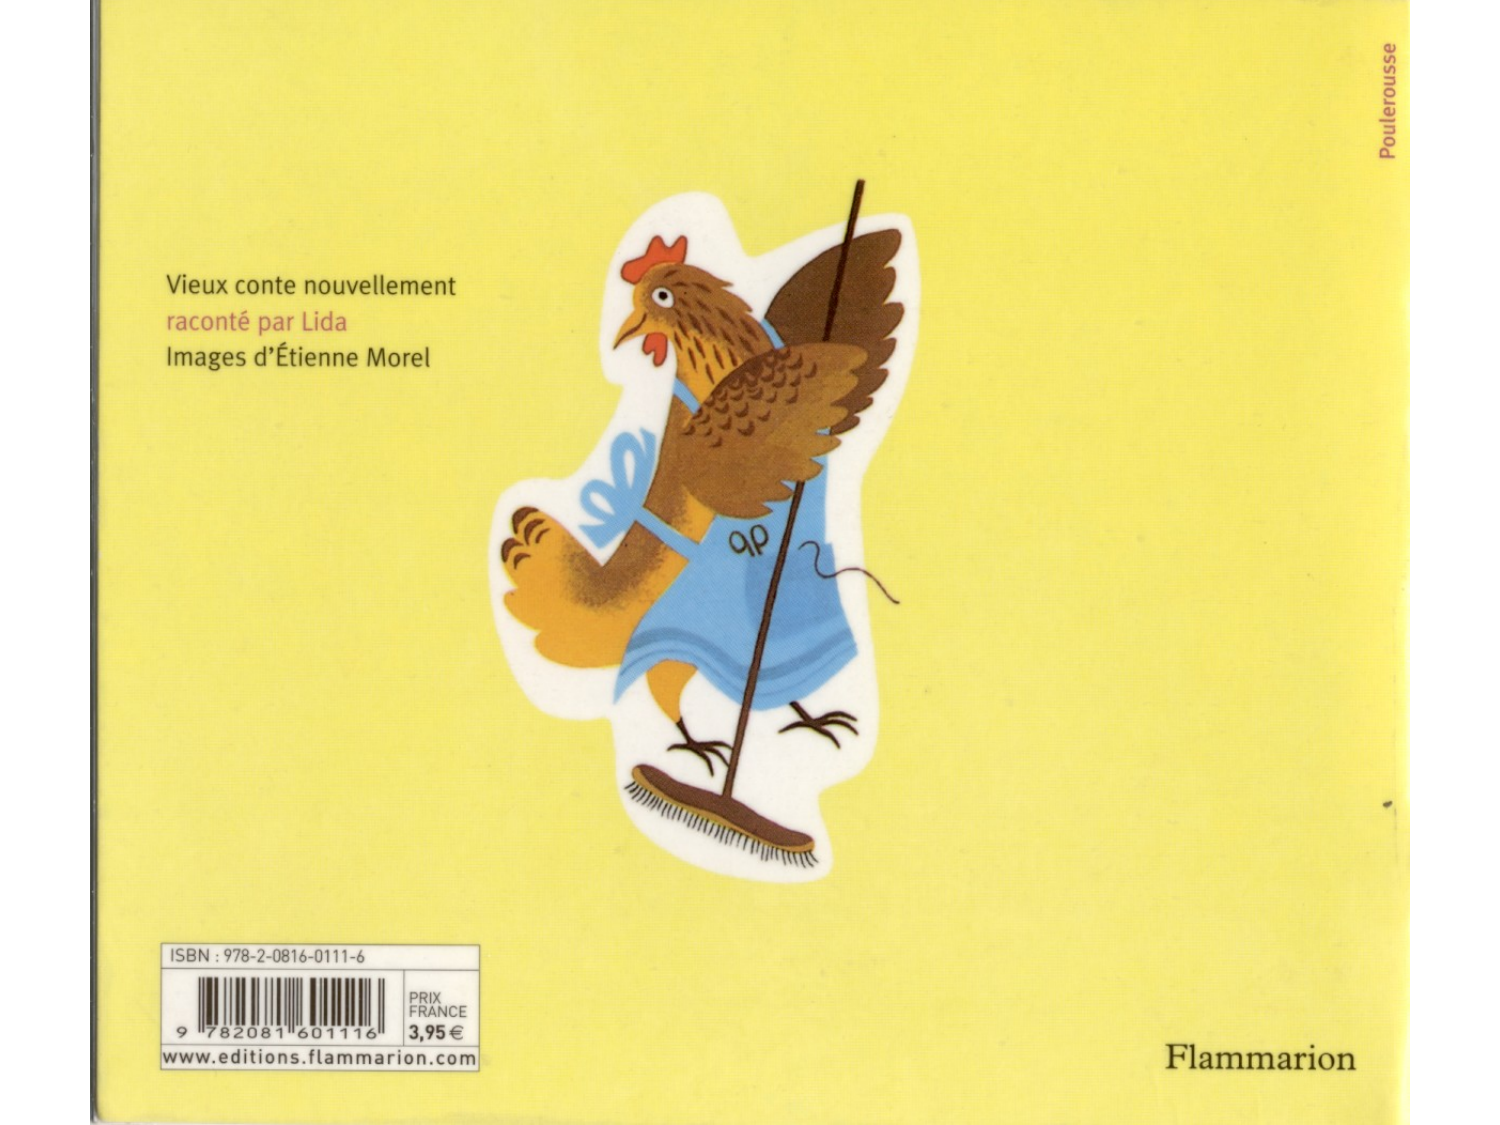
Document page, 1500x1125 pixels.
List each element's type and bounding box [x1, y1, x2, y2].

picture [90, 0, 1410, 1125]
